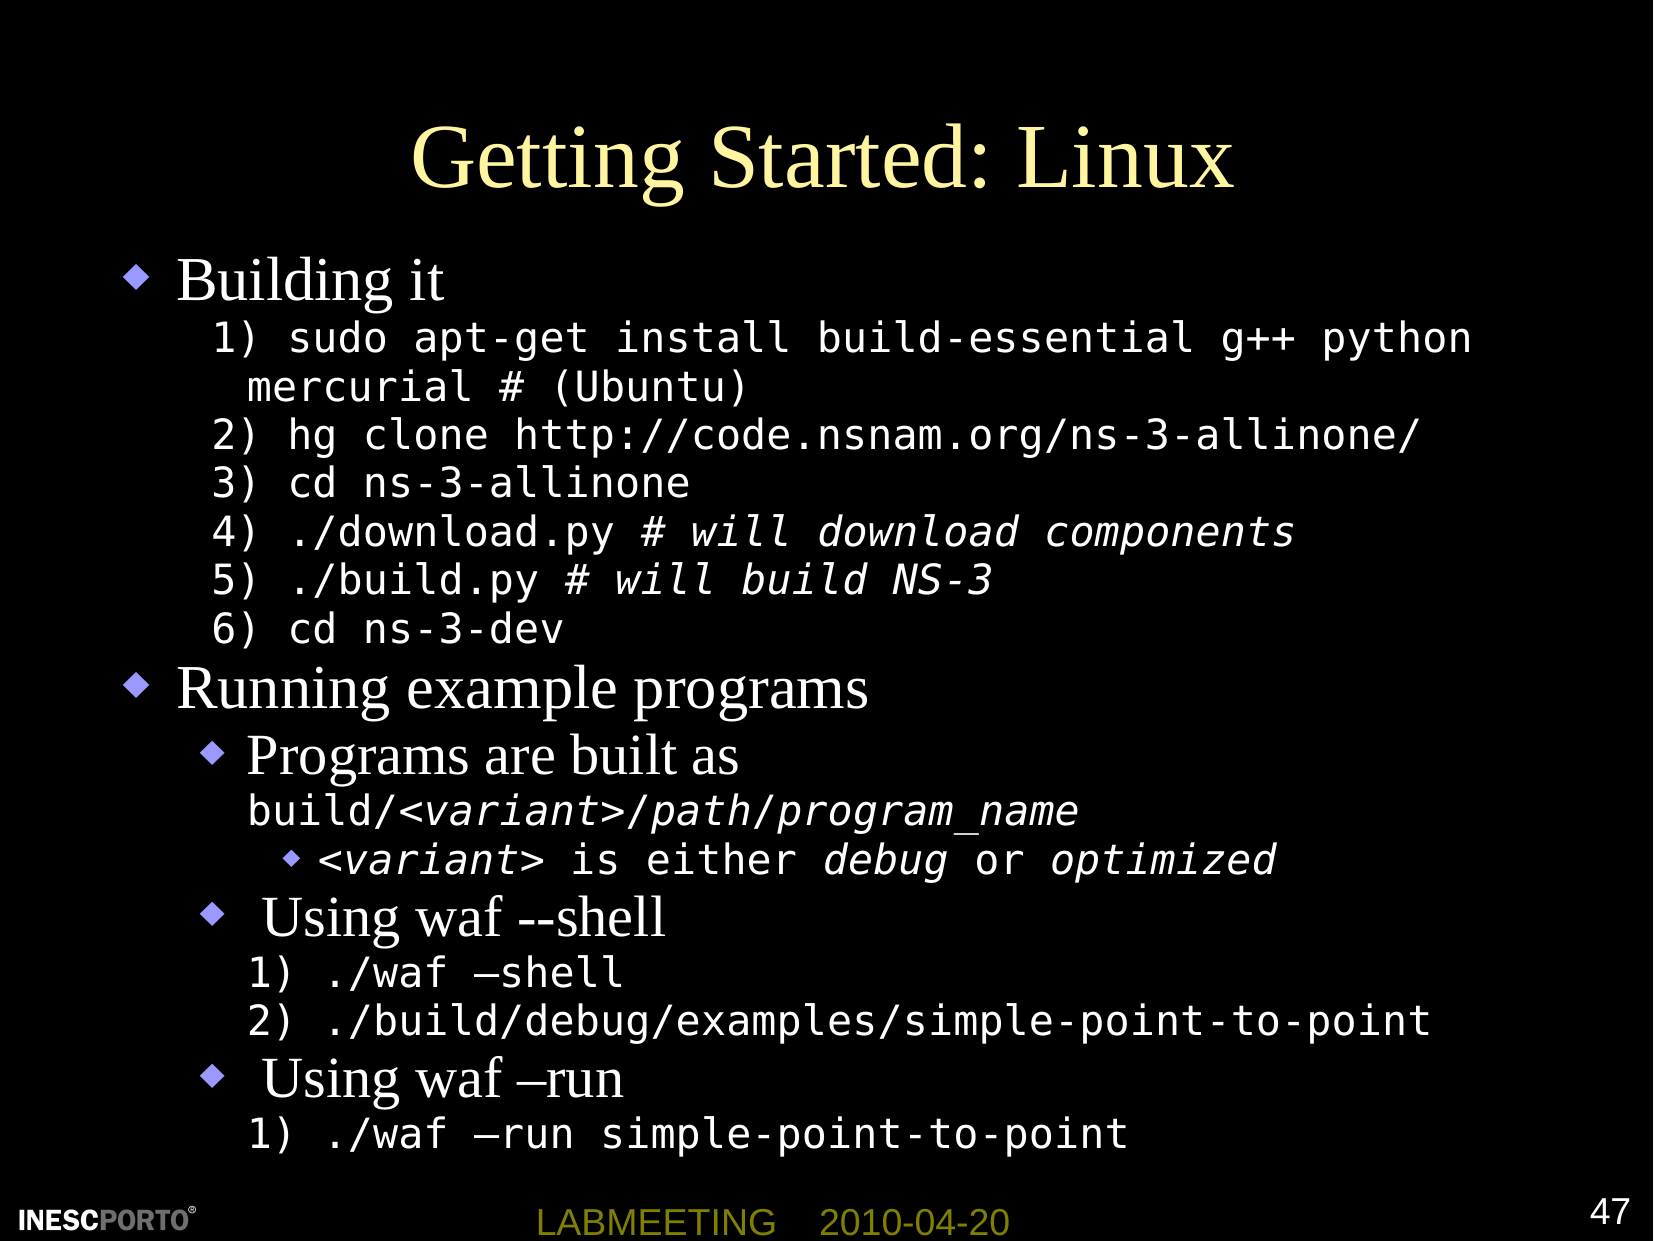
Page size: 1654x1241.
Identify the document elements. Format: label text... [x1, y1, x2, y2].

picture [9, 1181, 201, 1241]
list Building it sudo apt-get install build-essential g++ python mercurial # (Ubuntu) hg clone http://code.nsnam.org/ns-3-allinone/ cd ns-3-allinone ./download.py # will download components ./build.py # will build NS-3 cd ns-3-dev Running example programs Programs are built as build/<variant>/path/program_name <variant> is either debug or optimized Using waf --shell ./waf –shell ./build/debug/examples/simple-point-to-point Using waf –run ./waf –run simple-point-to-point [105, 244, 1552, 1201]
title Getting Started: Linux [40, 48, 1607, 264]
